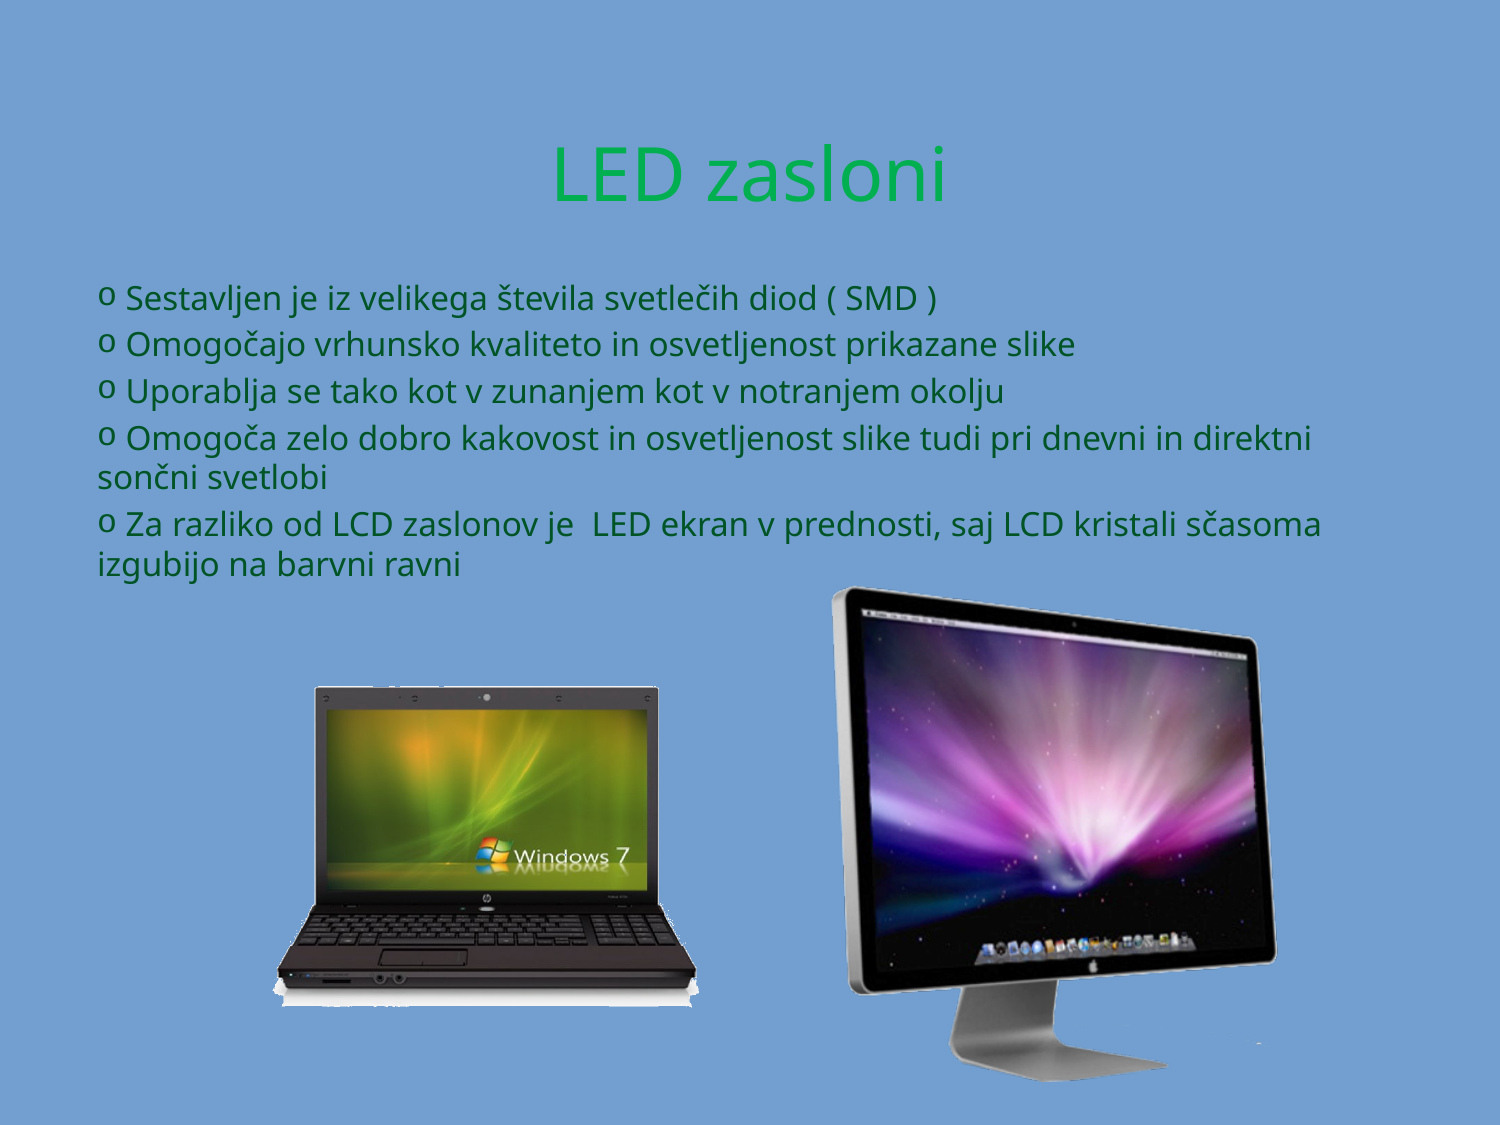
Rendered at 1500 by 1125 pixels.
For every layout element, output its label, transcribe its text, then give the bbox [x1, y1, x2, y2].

picture [820, 585, 1290, 1082]
title LED zasloni [210, 105, 1289, 237]
subtitle Sestavljen je iz velikega števila svetlečih diod ( SMD ) Omogočajo vrhunsko kvaliteto in osvetljenost prikazane slike Uporablja se tako kot v zunanjem kot v notranjem okolju Omogoča zelo dobro kakovost in osvetljenost slike tudi pri dnevni in direktni sončni svetlobi Za razliko od LCD zaslonov je LED ekran v prednosti, saj LCD kristali sčasoma izgubijo na barvni ravni [82, 269, 1430, 1020]
picture [246, 632, 727, 1042]
